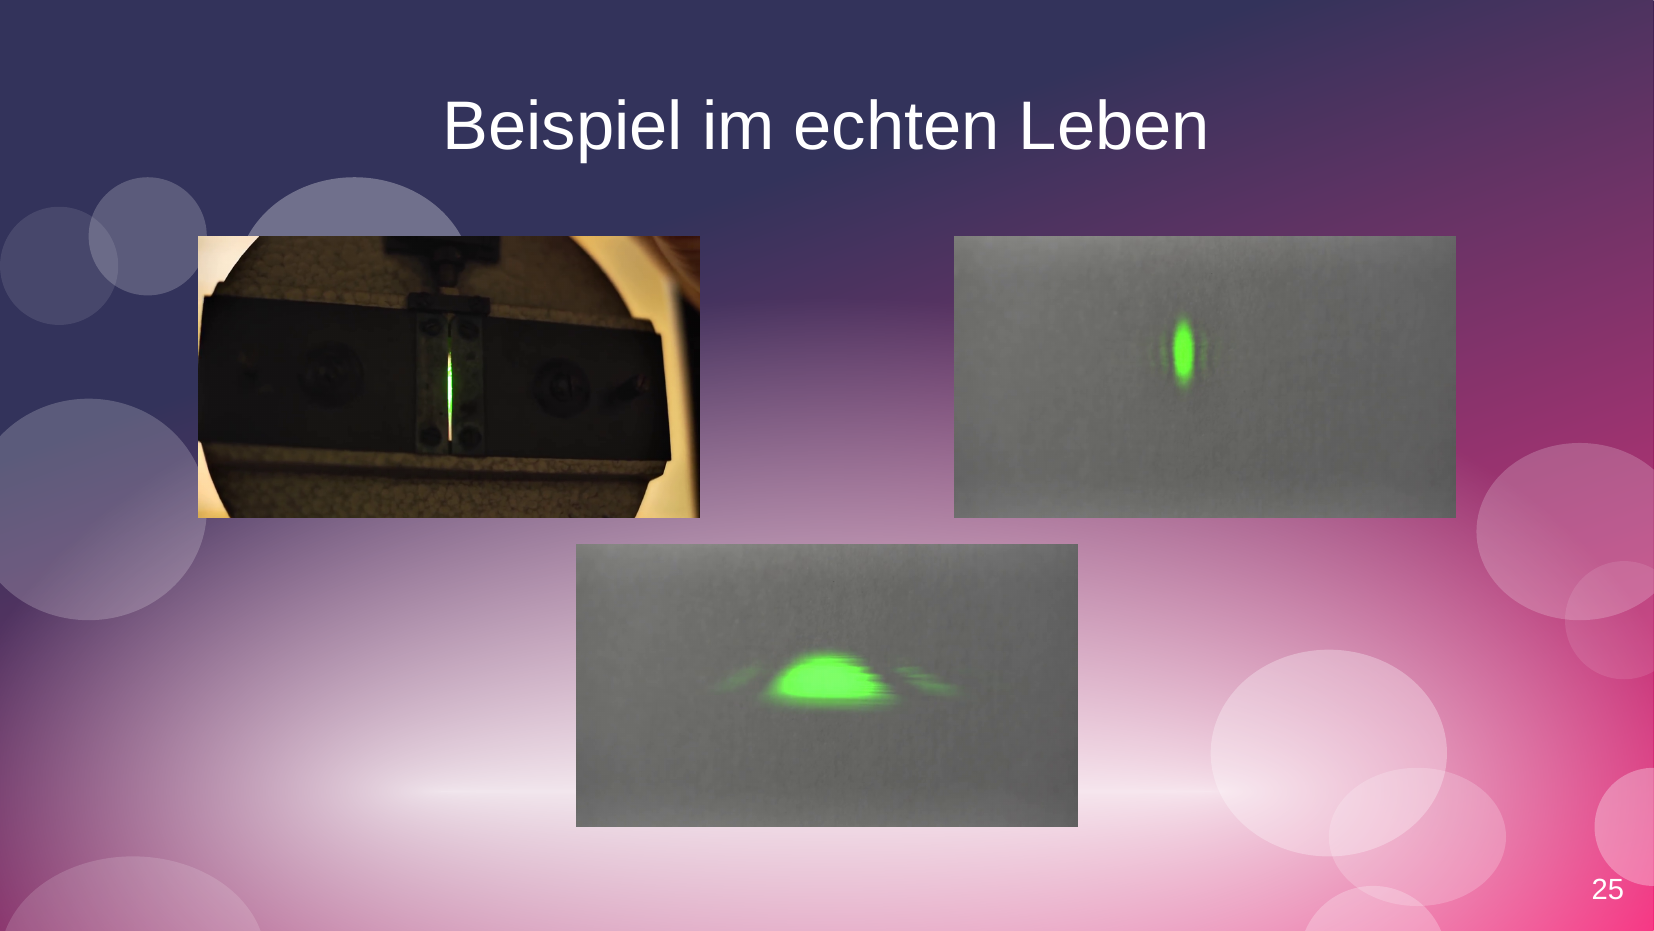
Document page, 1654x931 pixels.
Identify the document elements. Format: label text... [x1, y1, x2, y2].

picture [198, 236, 700, 518]
title Beispiel im echten Leben [88, 44, 1565, 207]
picture [576, 544, 1078, 827]
picture [954, 236, 1456, 518]
